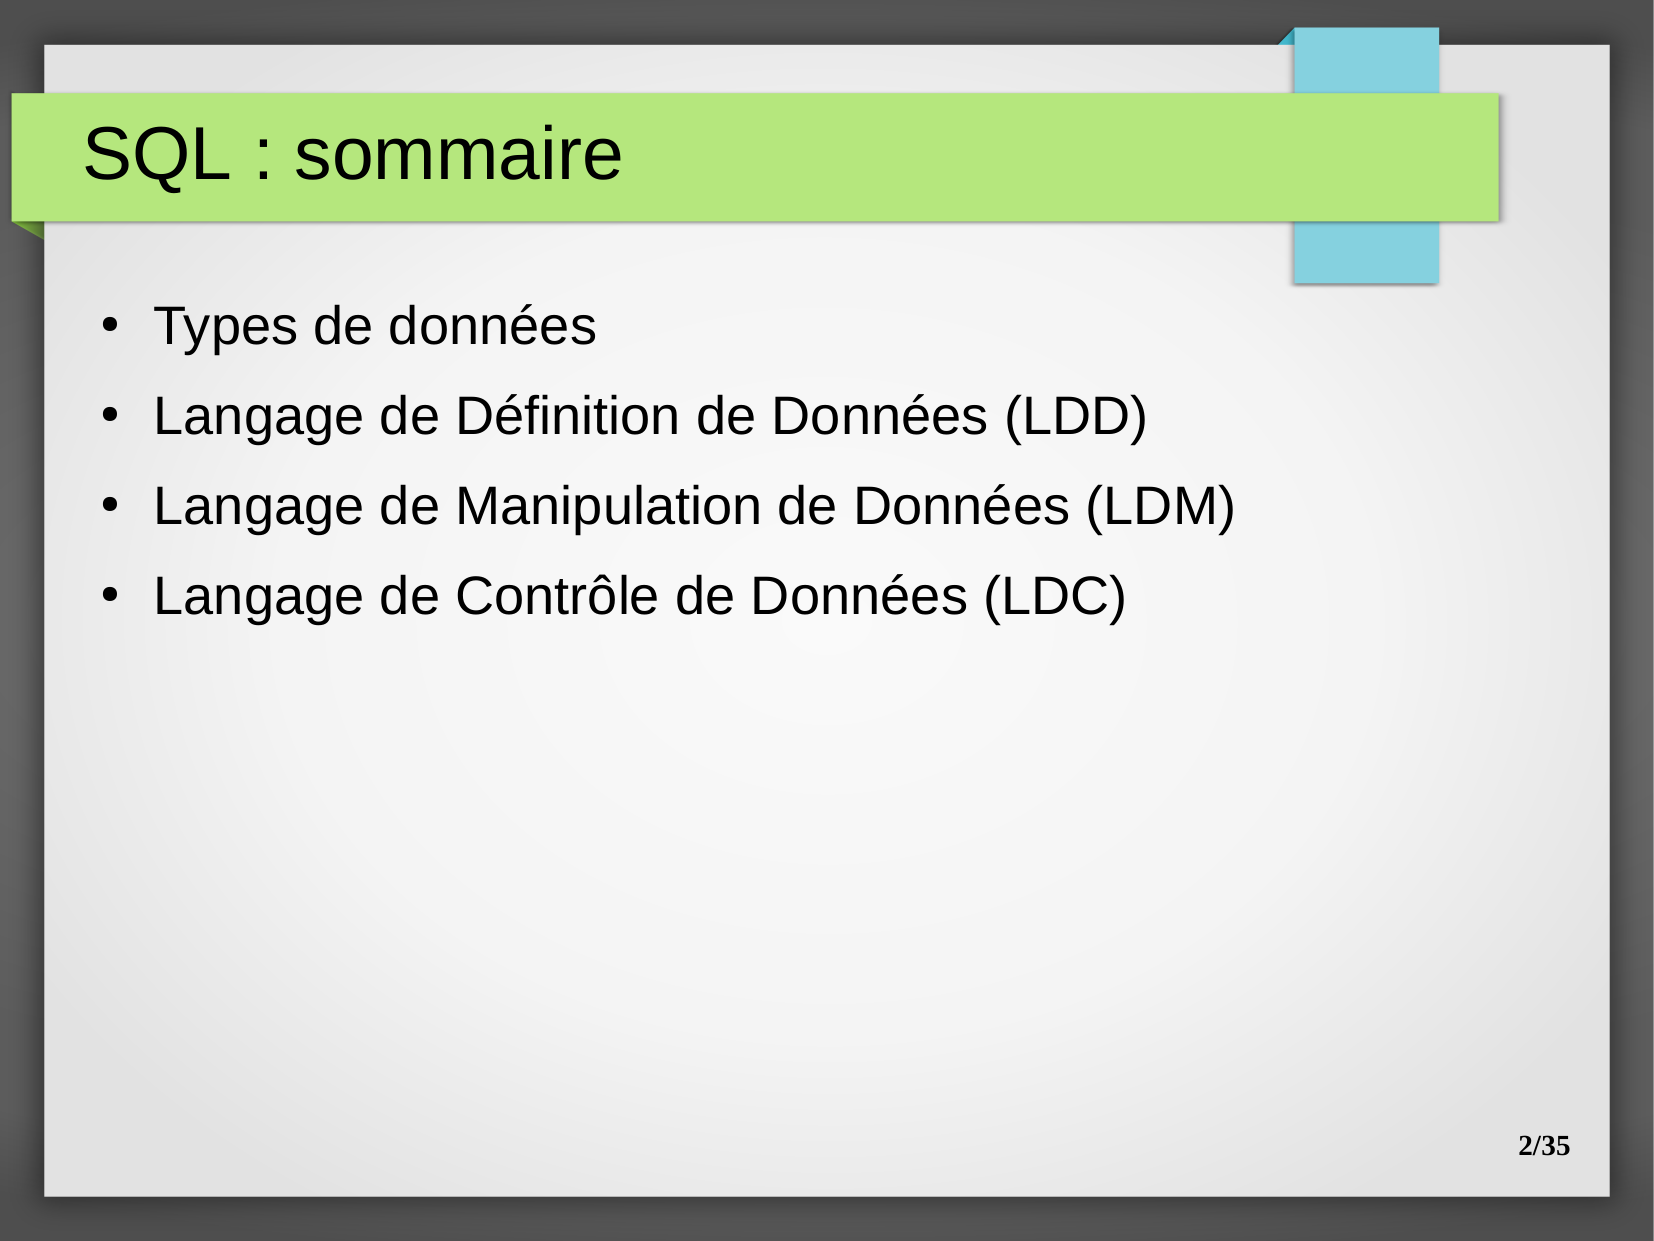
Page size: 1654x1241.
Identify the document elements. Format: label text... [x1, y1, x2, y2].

title SQL : sommaire [82, 94, 1264, 213]
list Types de données Langage de Définition de Données (LDD) Langage de Manipulation de Données (LDM) Langage de Contrôle de Données (LDC) [82, 295, 1571, 1015]
picture [0, 0, 1654, 1241]
